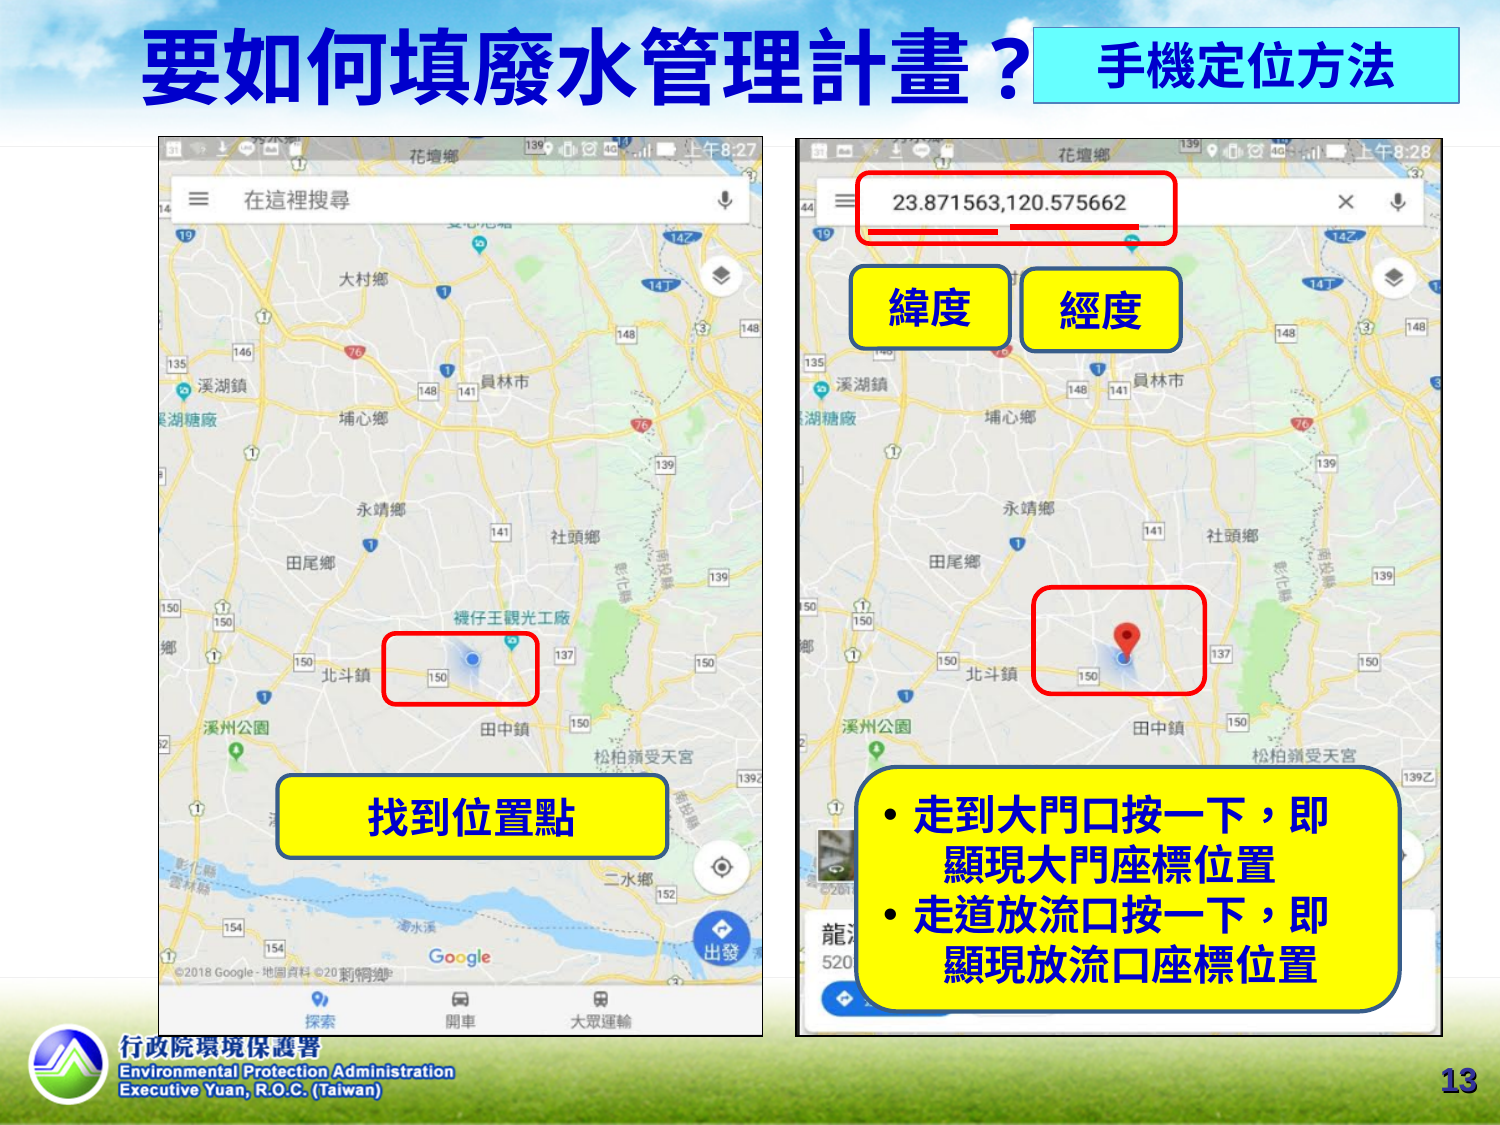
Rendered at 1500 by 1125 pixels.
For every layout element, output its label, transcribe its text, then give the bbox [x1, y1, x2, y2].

text_box 緯度 [850, 265, 1010, 349]
picture [796, 139, 1442, 1036]
text_box 經度 [1021, 268, 1181, 352]
text_box 找到位置點 [277, 775, 668, 858]
text_box 要如何填廢水管理計畫? [88, 7, 1083, 124]
text_box 走到大門口按一下，即 顯現大門座標位置 走道放流口按一下，即 顯現放流口座標位置 [856, 766, 1400, 1012]
picture [159, 137, 762, 1036]
text_box 手機定位方法 [1033, 27, 1459, 104]
